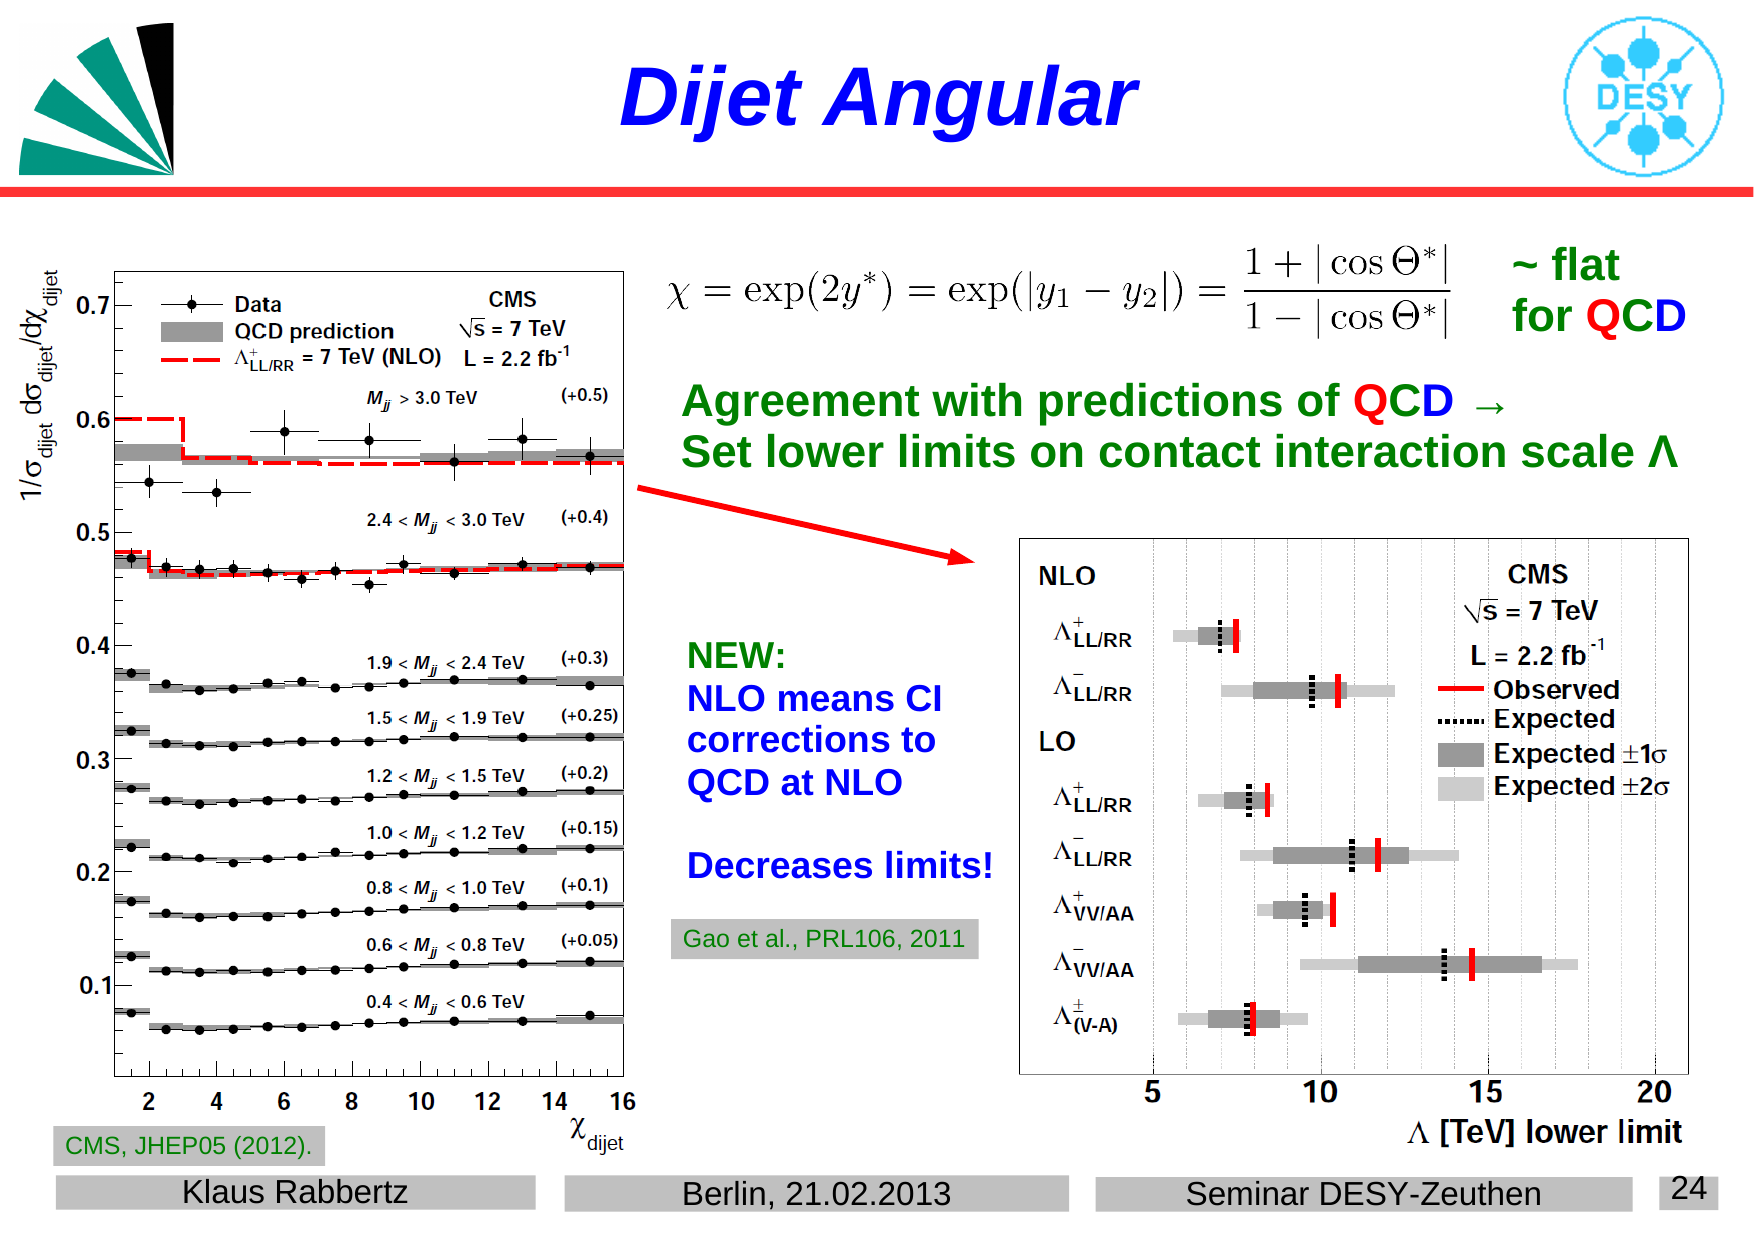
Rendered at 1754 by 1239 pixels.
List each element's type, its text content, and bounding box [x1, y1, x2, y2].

text_box Agreement with predictions of QCD → Set lower limits on contact interaction scale Λ [669, 369, 1692, 484]
text_box CMS, JHEP05 (2012). [53, 1126, 326, 1166]
picture [19, 23, 174, 177]
title Dijet Angular [188, 0, 1570, 194]
picture [659, 238, 1463, 343]
text_box Gao et al., PRL106, 2011 [671, 919, 979, 960]
picture [1002, 527, 1701, 1159]
picture [1570, 12, 1729, 182]
picture [12, 264, 645, 1160]
text_box ~ flat for QCD [1500, 232, 1700, 348]
text_box NEW: NLO means CI corrections to QCD at NLO Decreases limits! [675, 629, 1007, 893]
